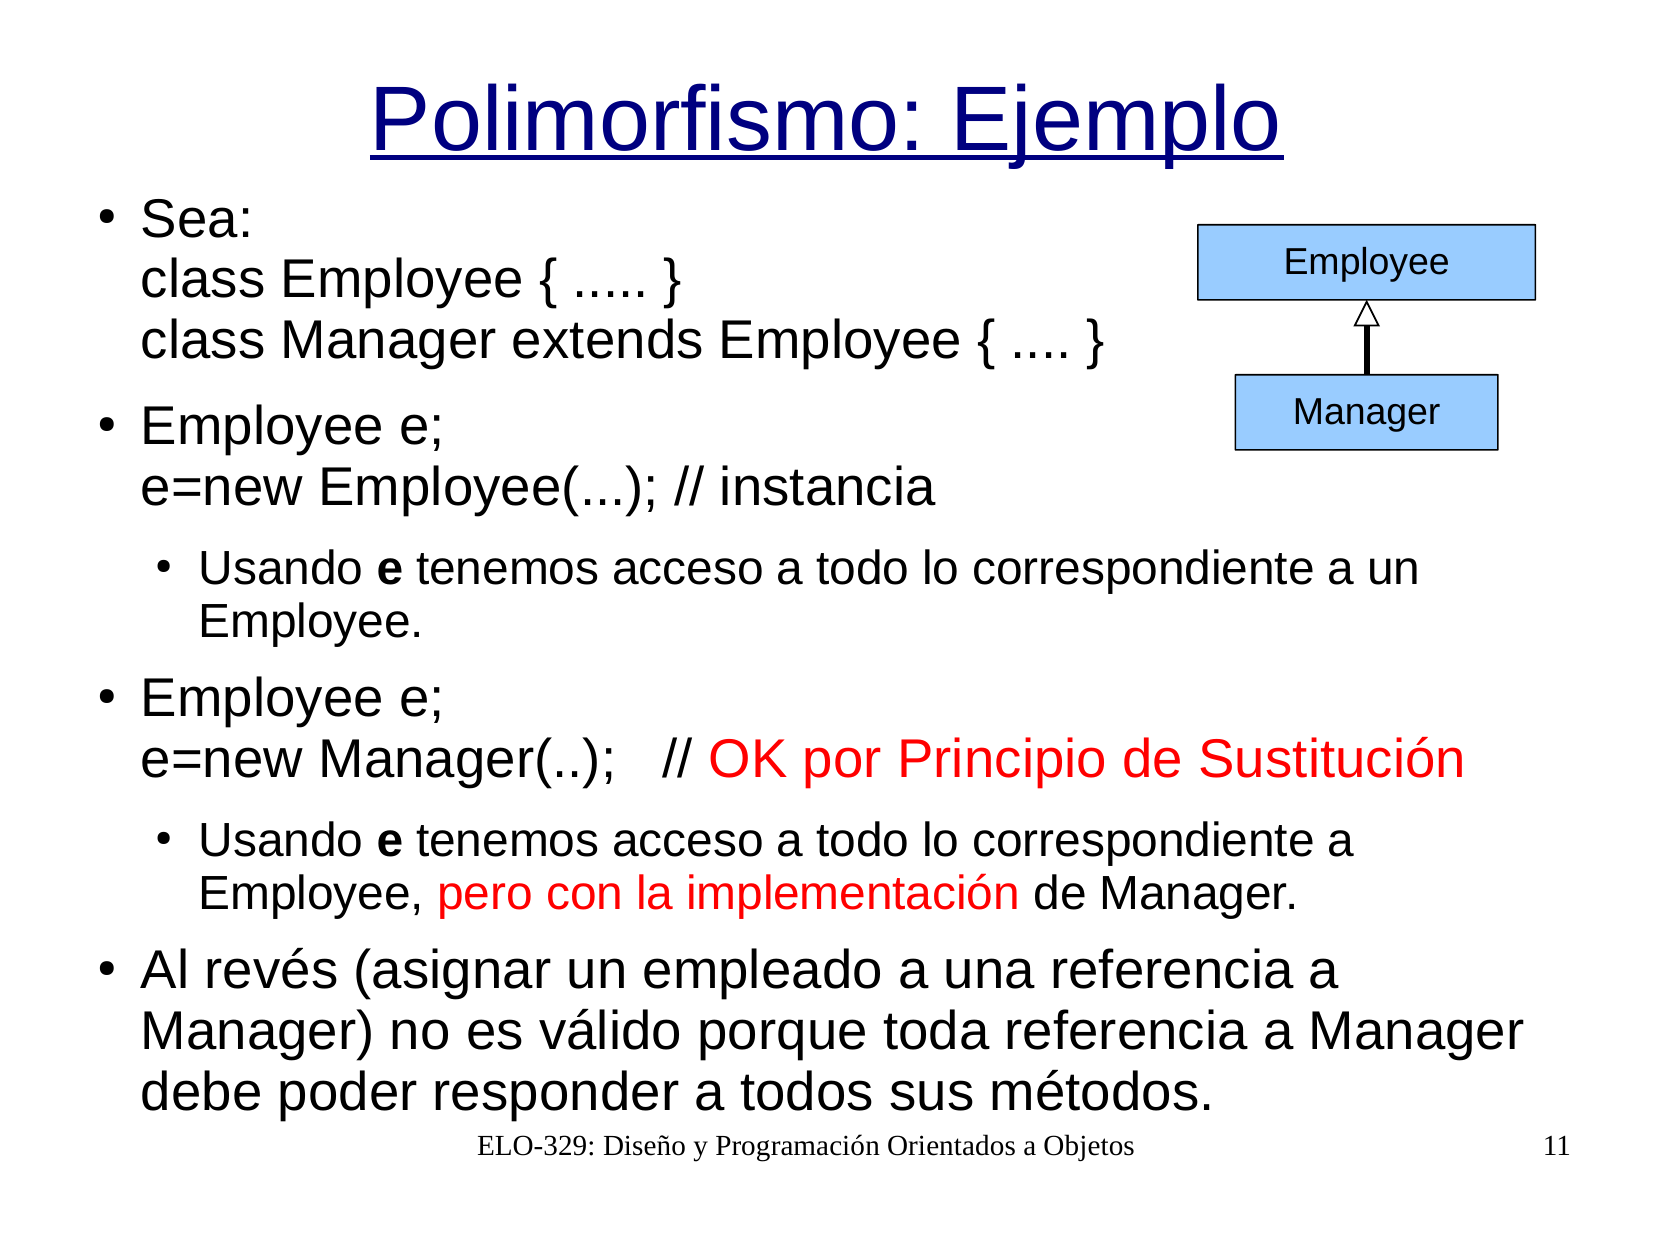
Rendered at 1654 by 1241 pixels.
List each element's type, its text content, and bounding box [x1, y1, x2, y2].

list Sea: class Employee { ..... } class Manager extends Employee { .... } Employee e; e=new Employee(...); // instancia Usando e tenemos acceso a todo lo correspondiente a un Employee. Employee e; e=new Manager(..); // OK por Principio de Sustitución Usando e tenemos acceso a todo lo correspondiente a Employee, pero con la implementación de Manager. Al revés (asignar un empleado a una referencia a Manager) no es válido porque toda referencia a Manager debe poder responder a todos sus métodos. [82, 187, 1571, 1126]
title Polimorfismo: Ejemplo [82, 49, 1571, 187]
text_box Employee [1197, 224, 1536, 300]
text_box Manager [1235, 374, 1498, 450]
